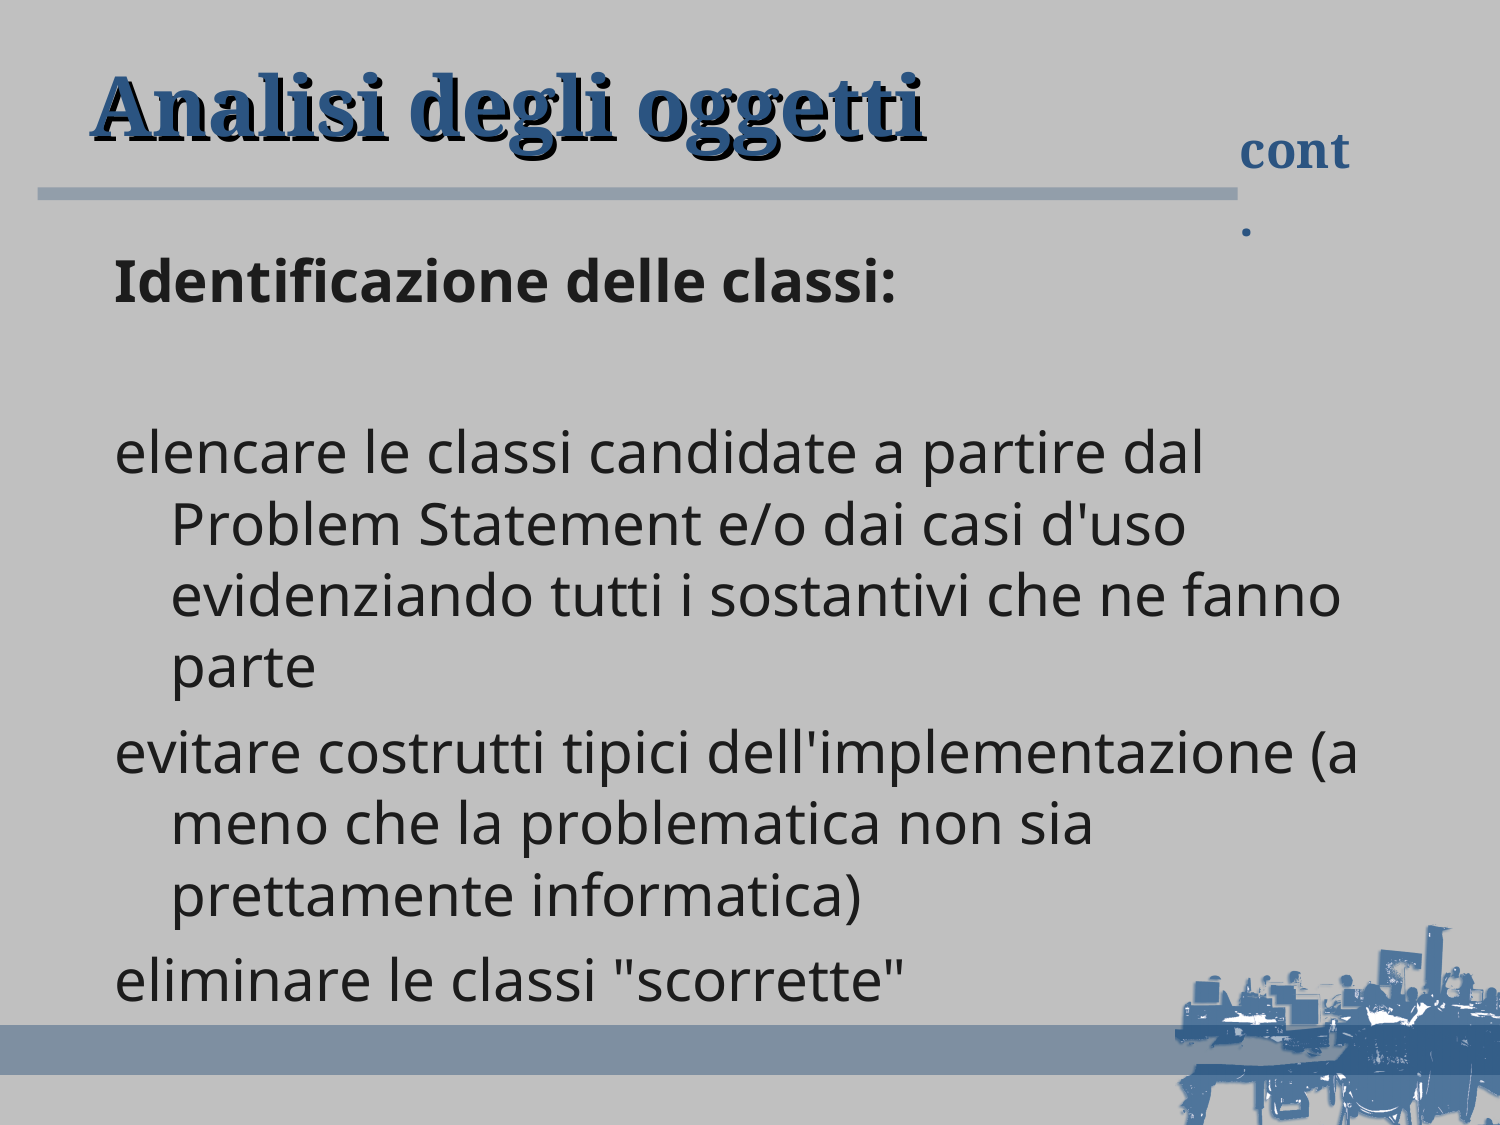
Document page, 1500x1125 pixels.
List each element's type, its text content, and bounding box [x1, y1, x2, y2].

title Analisi degli oggetti [75, 35, 1426, 174]
text_box cont. [1224, 137, 1375, 230]
list Identificazione delle classi: elencare le classi candidate a partire dal Problem Statement e/o dai casi d'uso evidenziando tutti i sostantivi che ne fanno parte evitare costrutti tipici dell'implementazione (a meno che la problematica non sia prettamente informatica) eliminare le classi "scorrette" [99, 237, 1425, 1006]
